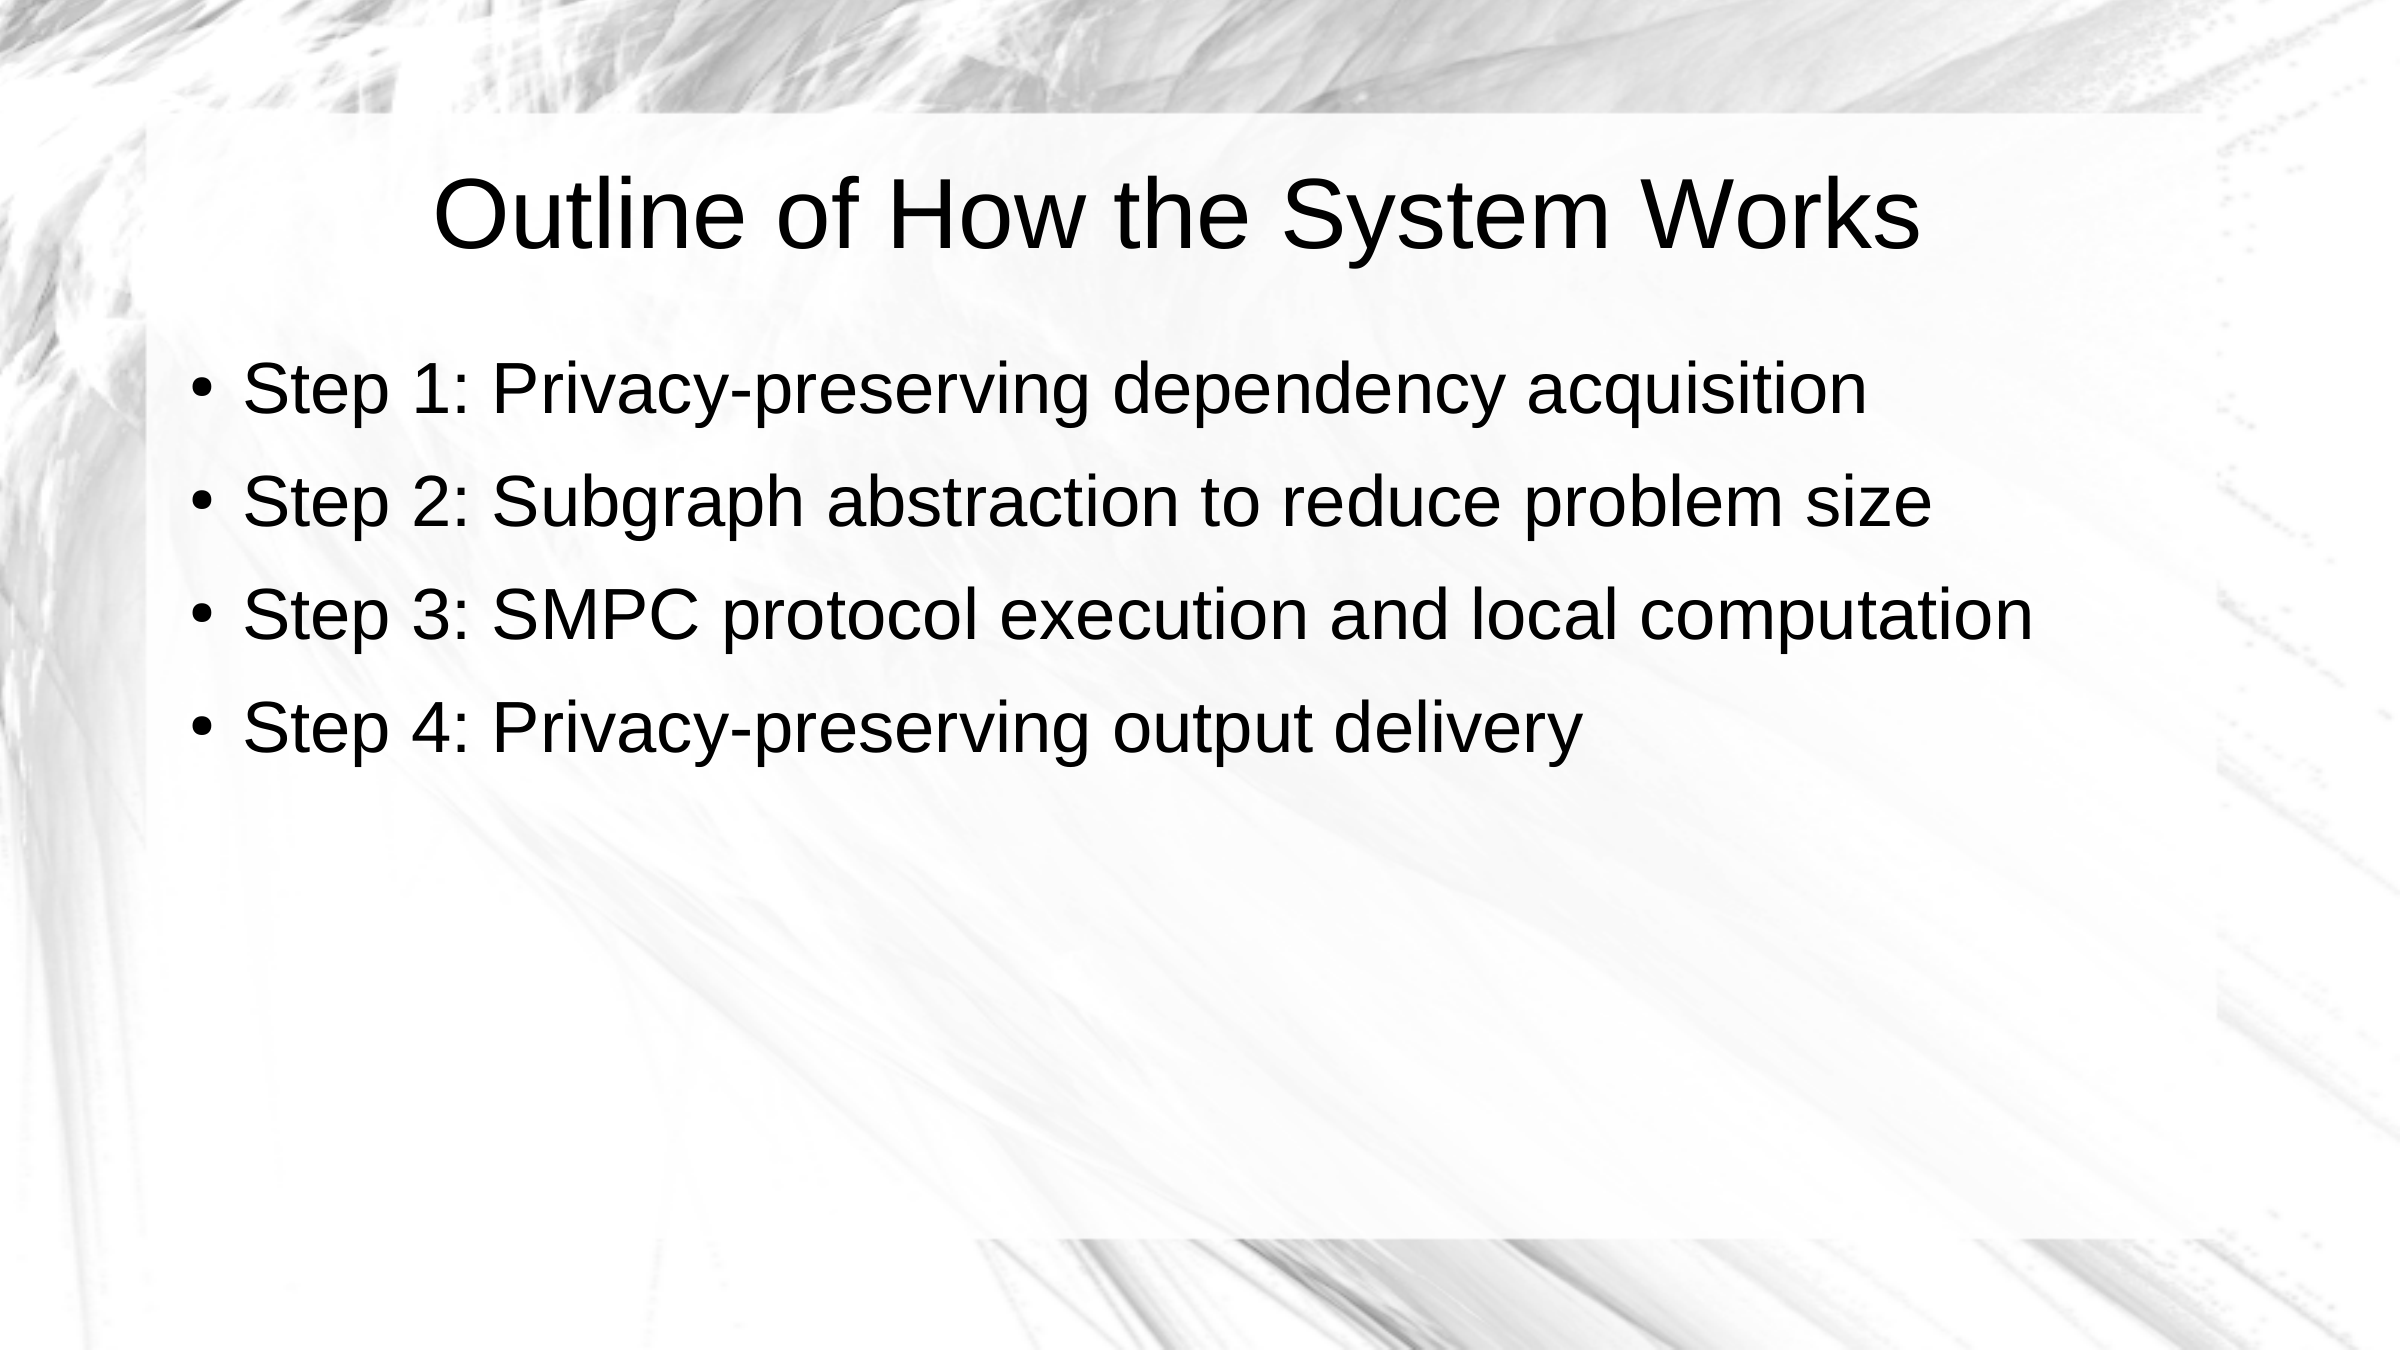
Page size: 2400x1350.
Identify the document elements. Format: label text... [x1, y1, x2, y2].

list Step 1: Privacy-preserving dependency acquisition Step 2: Subgraph abstraction to reduce problem size Step 3: SMPC protocol execution and local computation Step 4: Privacy-preserving output delivery [171, 348, 2272, 1029]
title Outline of How the System Works [171, 122, 2186, 305]
picture [0, 0, 2400, 1350]
